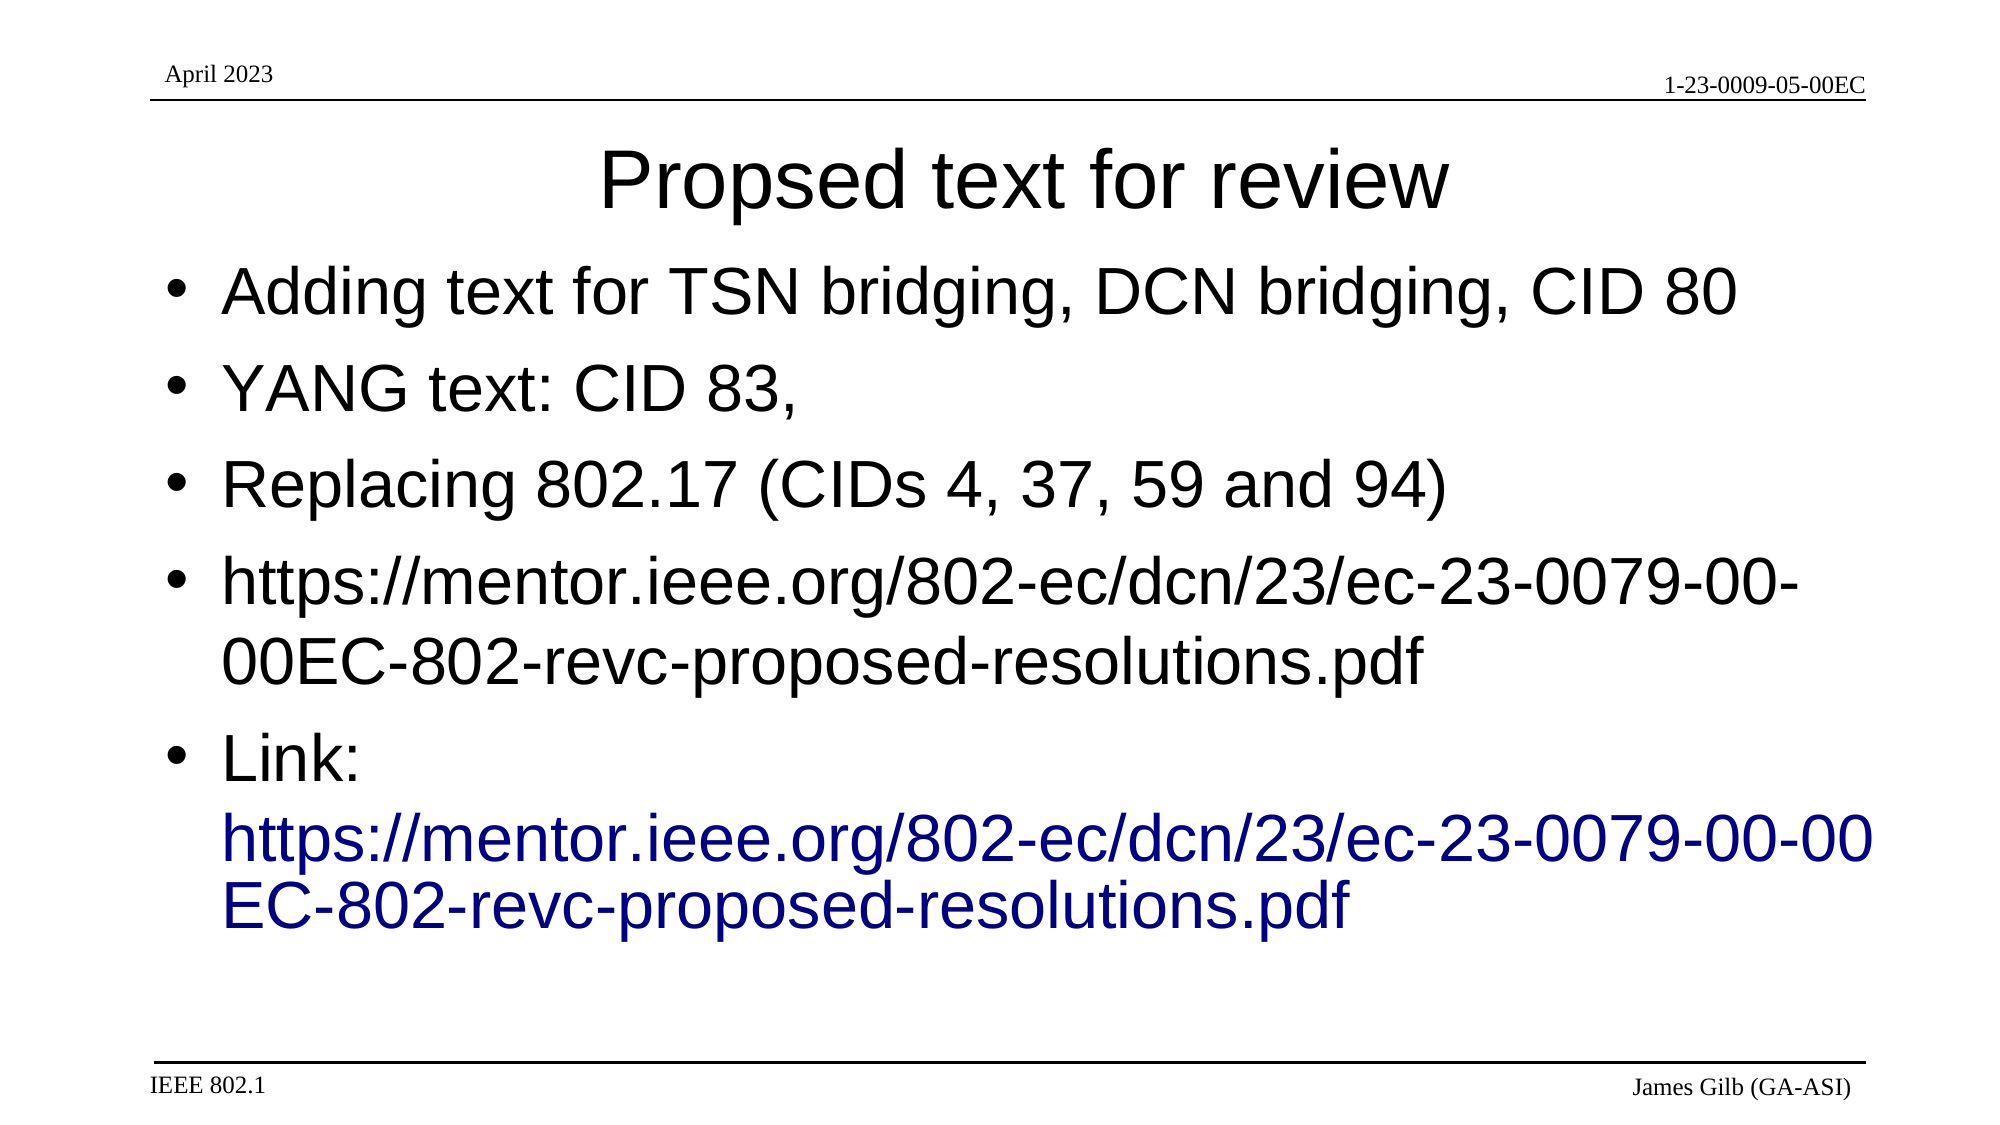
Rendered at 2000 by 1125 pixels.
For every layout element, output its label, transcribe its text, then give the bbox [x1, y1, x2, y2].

title Propsed text for review [149, 112, 1900, 238]
list Adding text for TSN bridging, DCN bridging, CID 80 YANG text: CID 83, Replacing 802.17 (CIDs 4, 37, 59 and 94) https://mentor.ieee.org/802-ec/dcn/23/ec-23-0079-00-00EC-802-revc-proposed-resolutions.pdf Link: https://mentor.ieee.org/802-ec/dcn/23/ec-23-0079-00-00EC-802-revc-proposed-resolutions.pdf [150, 239, 1900, 1051]
